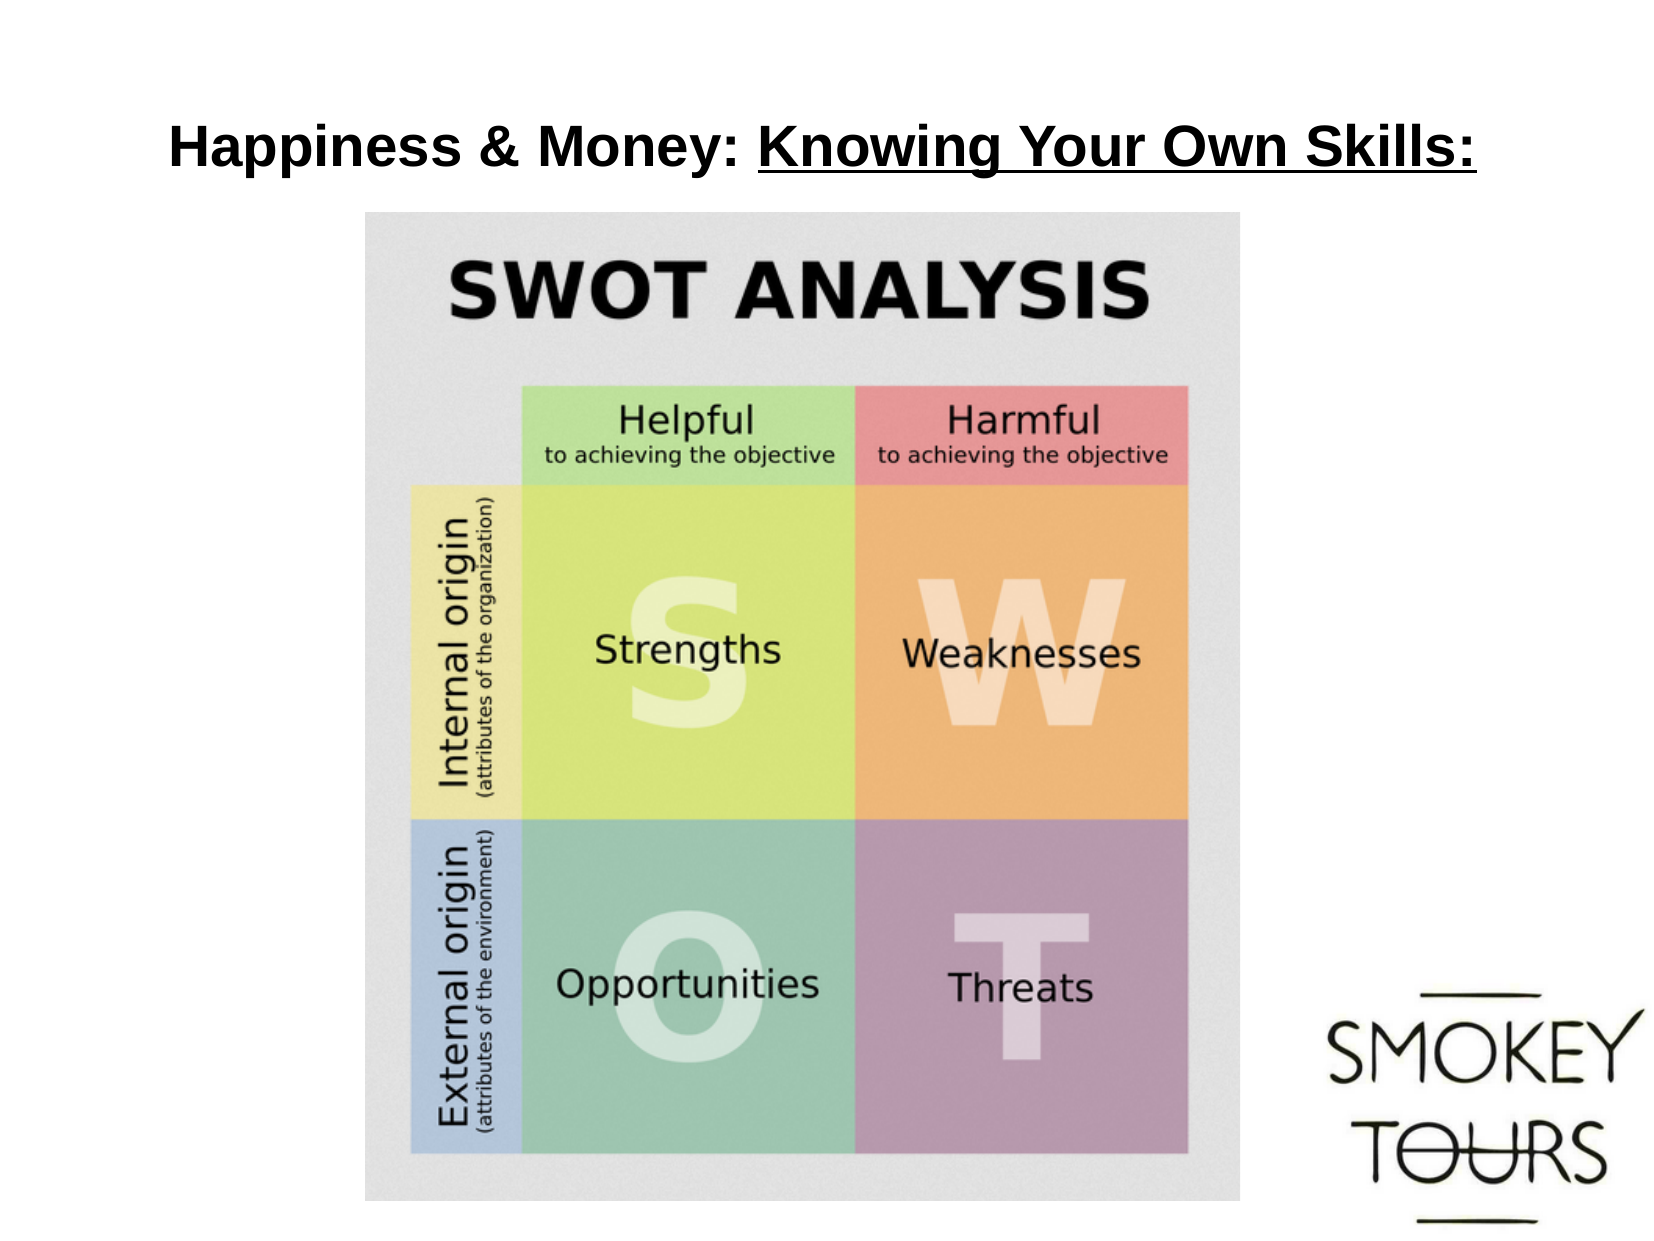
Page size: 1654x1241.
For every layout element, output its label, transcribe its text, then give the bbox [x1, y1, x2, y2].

picture [1322, 968, 1654, 1241]
text_box Happiness & Money: Knowing Your Own Skills: [153, 106, 1512, 1075]
picture [365, 212, 1241, 1201]
